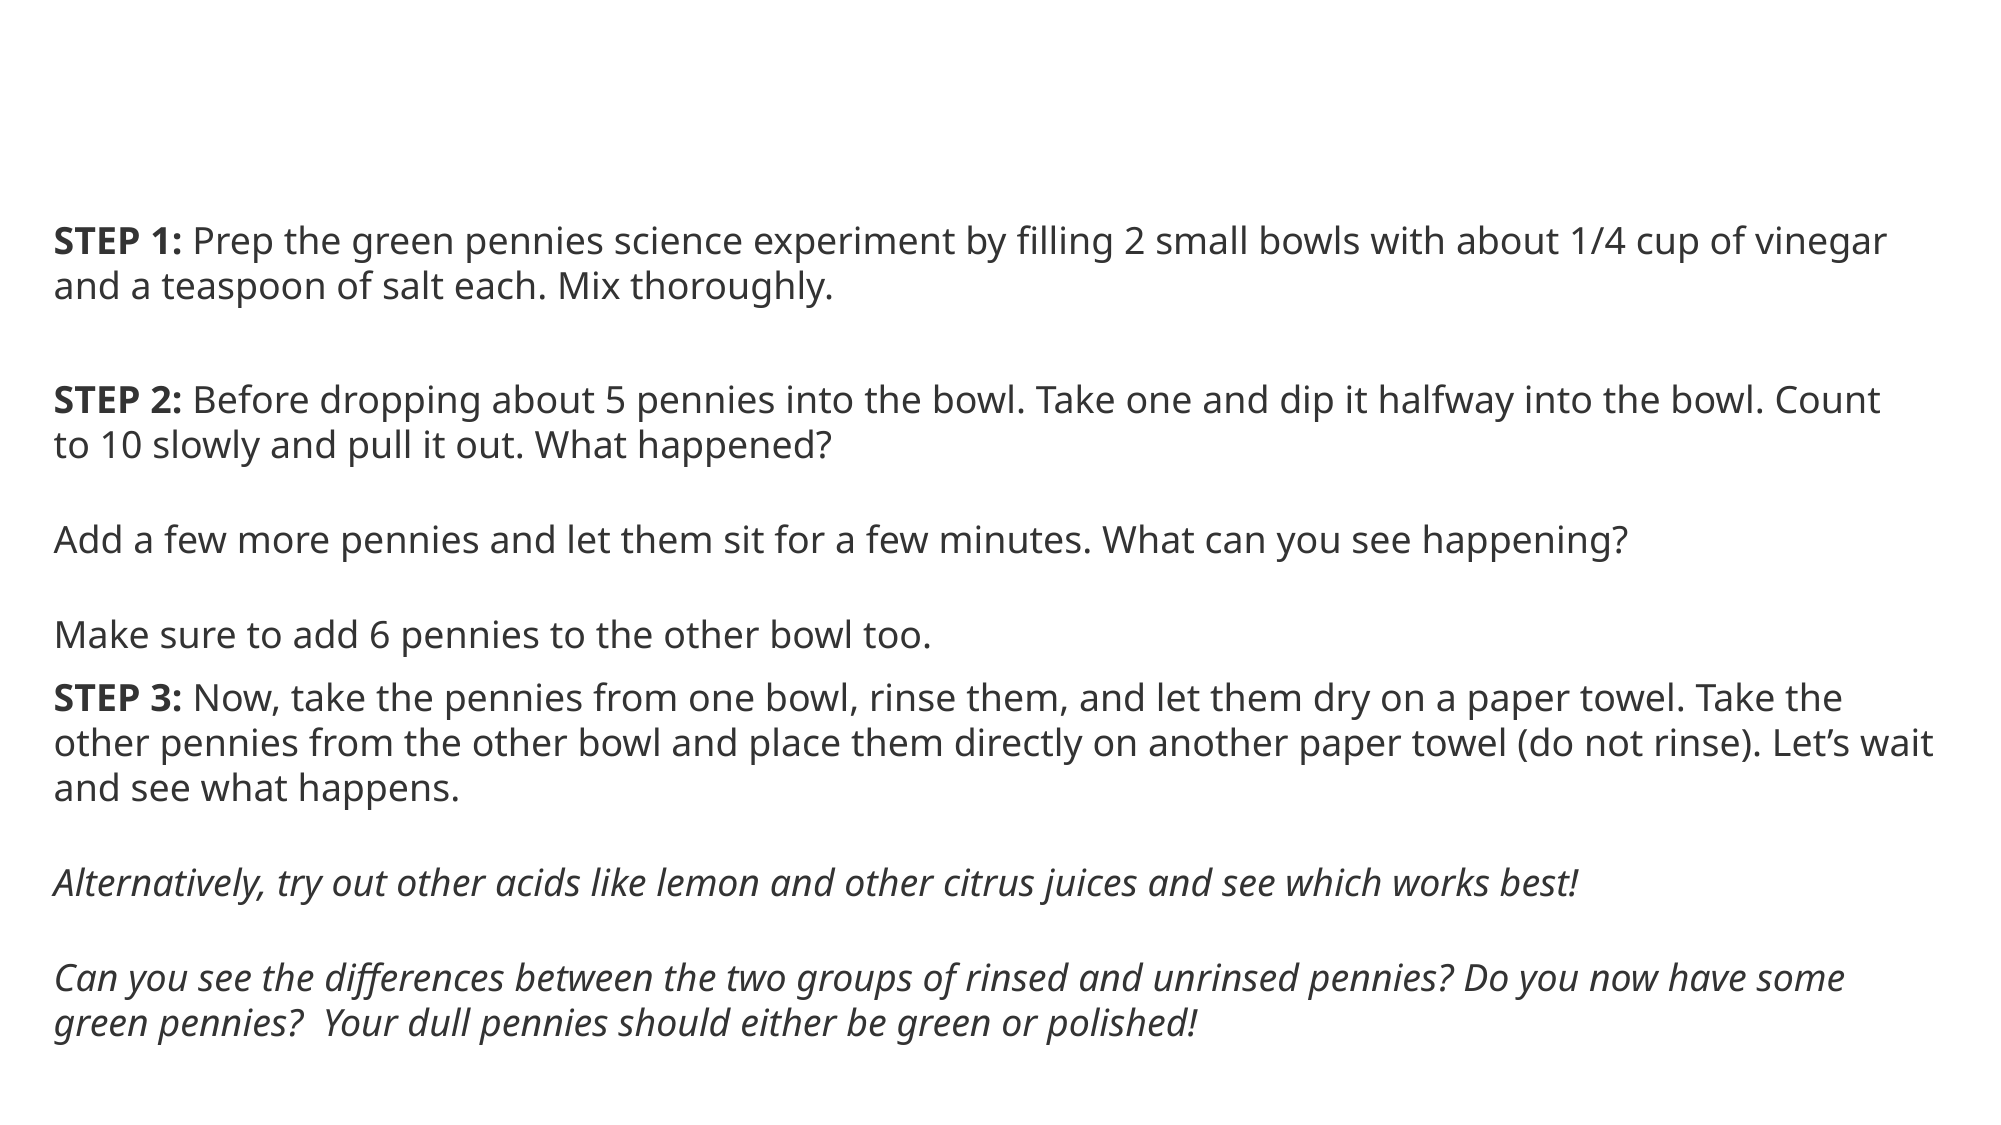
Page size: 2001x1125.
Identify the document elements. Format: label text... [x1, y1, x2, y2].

text_box STEP 1: Prep the green pennies science experiment by filling 2 small bowls with about 1/4 cup of vinegar and a teaspoon of salt each. Mix thoroughly. [38, 209, 1934, 316]
text_box STEP 2: Before dropping about 5 pennies into the bowl. Take one and dip it halfway into the bowl. Count to 10 slowly and pull it out. What happened? Add a few more pennies and let them sit for a few minutes. What can you see happening? Make sure to add 6 pennies to the other bowl too. [38, 368, 1934, 666]
text_box STEP 3: Now, take the pennies from one bowl, rinse them, and let them dry on a paper towel. Take the other pennies from the other bowl and place them directly on another paper towel (do not rinse). Let’s wait and see what happens. Alternatively, try out other acids like lemon and other citrus juices and see which works best! Can you see the differences between the two groups of rinsed and unrinsed pennies? Do you now have some green pennies? Your dull pennies should either be green or polished! [38, 666, 1962, 1055]
